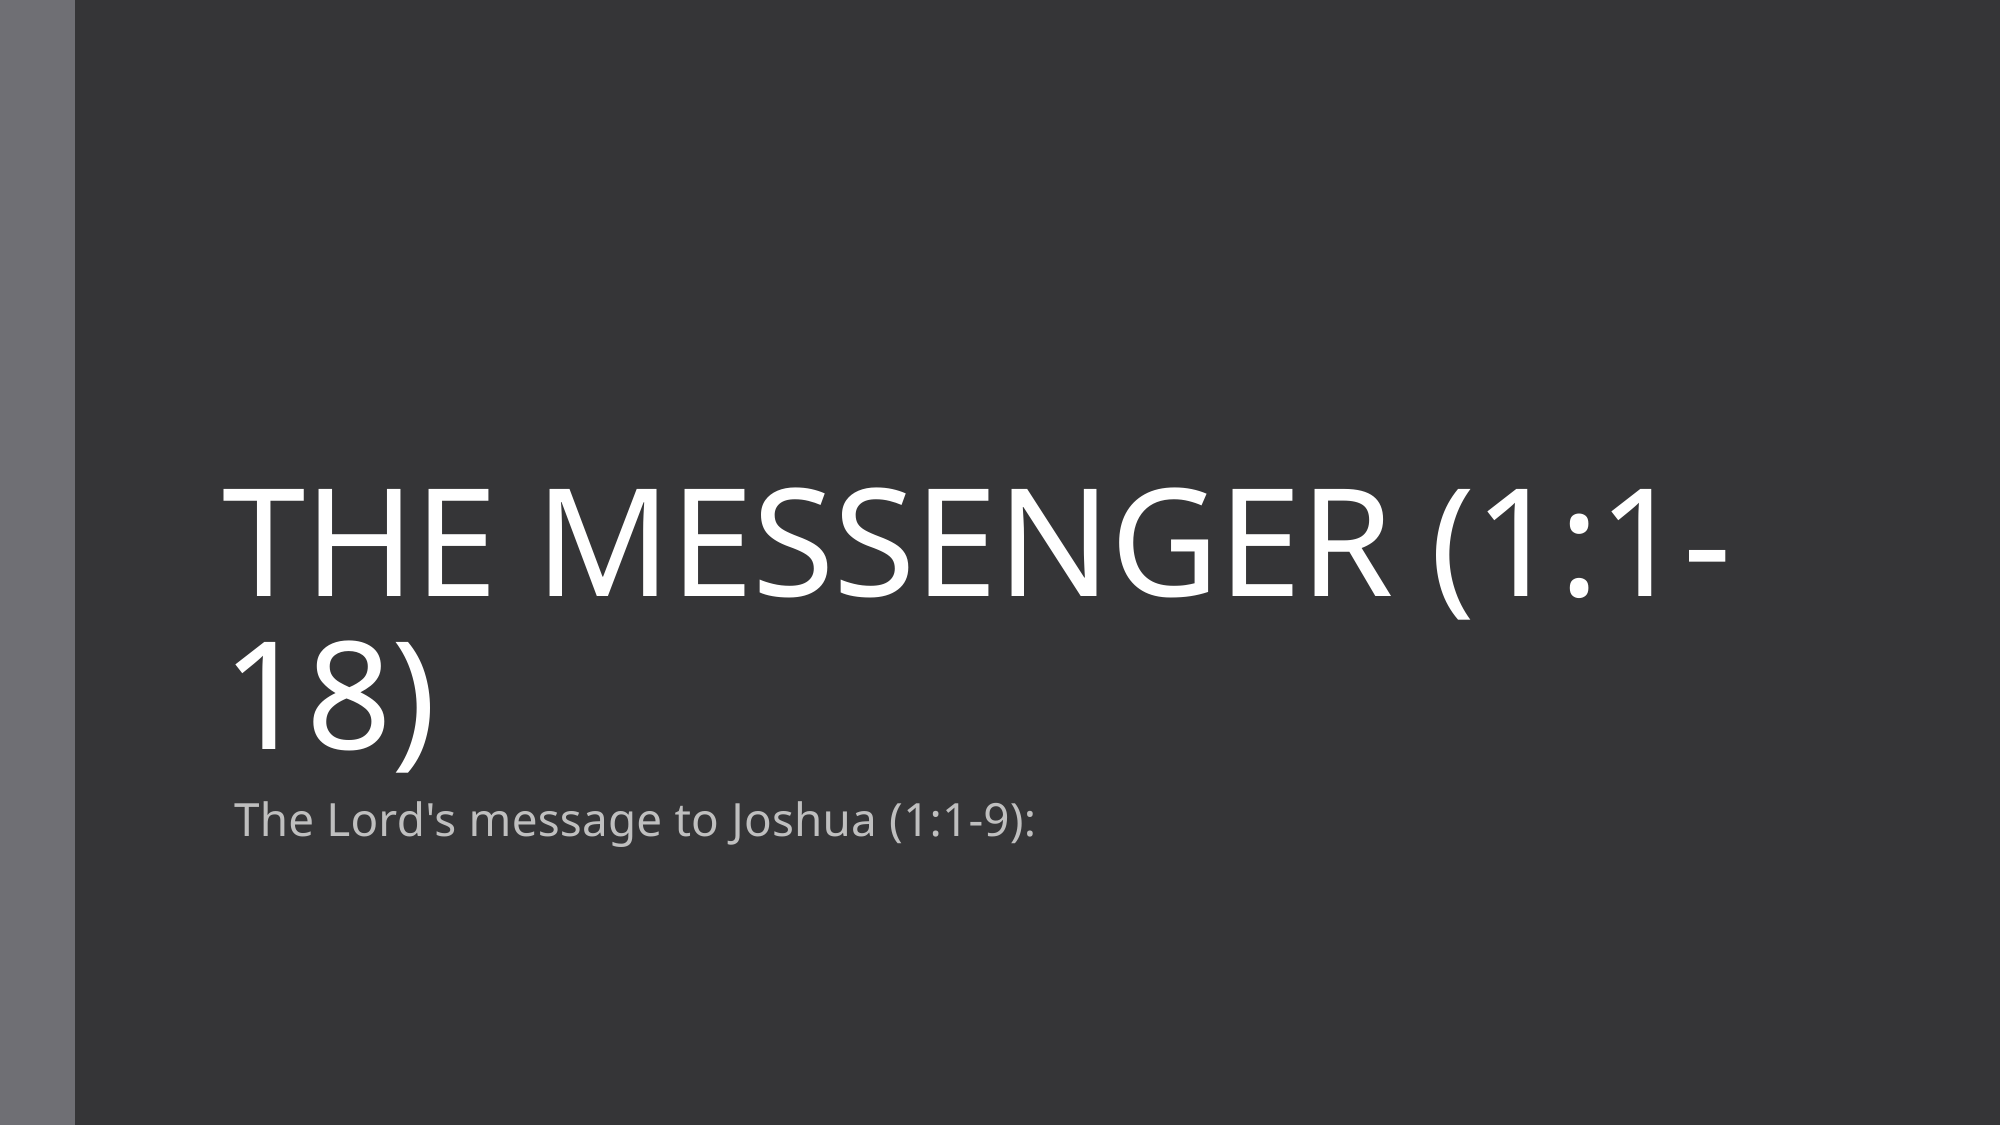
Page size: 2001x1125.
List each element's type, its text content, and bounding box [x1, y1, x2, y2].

title THE MESSENGER (1:1-18) [206, 124, 1752, 787]
subtitle The Lord's message to Joshua (1:1-9): [206, 787, 1752, 1066]
